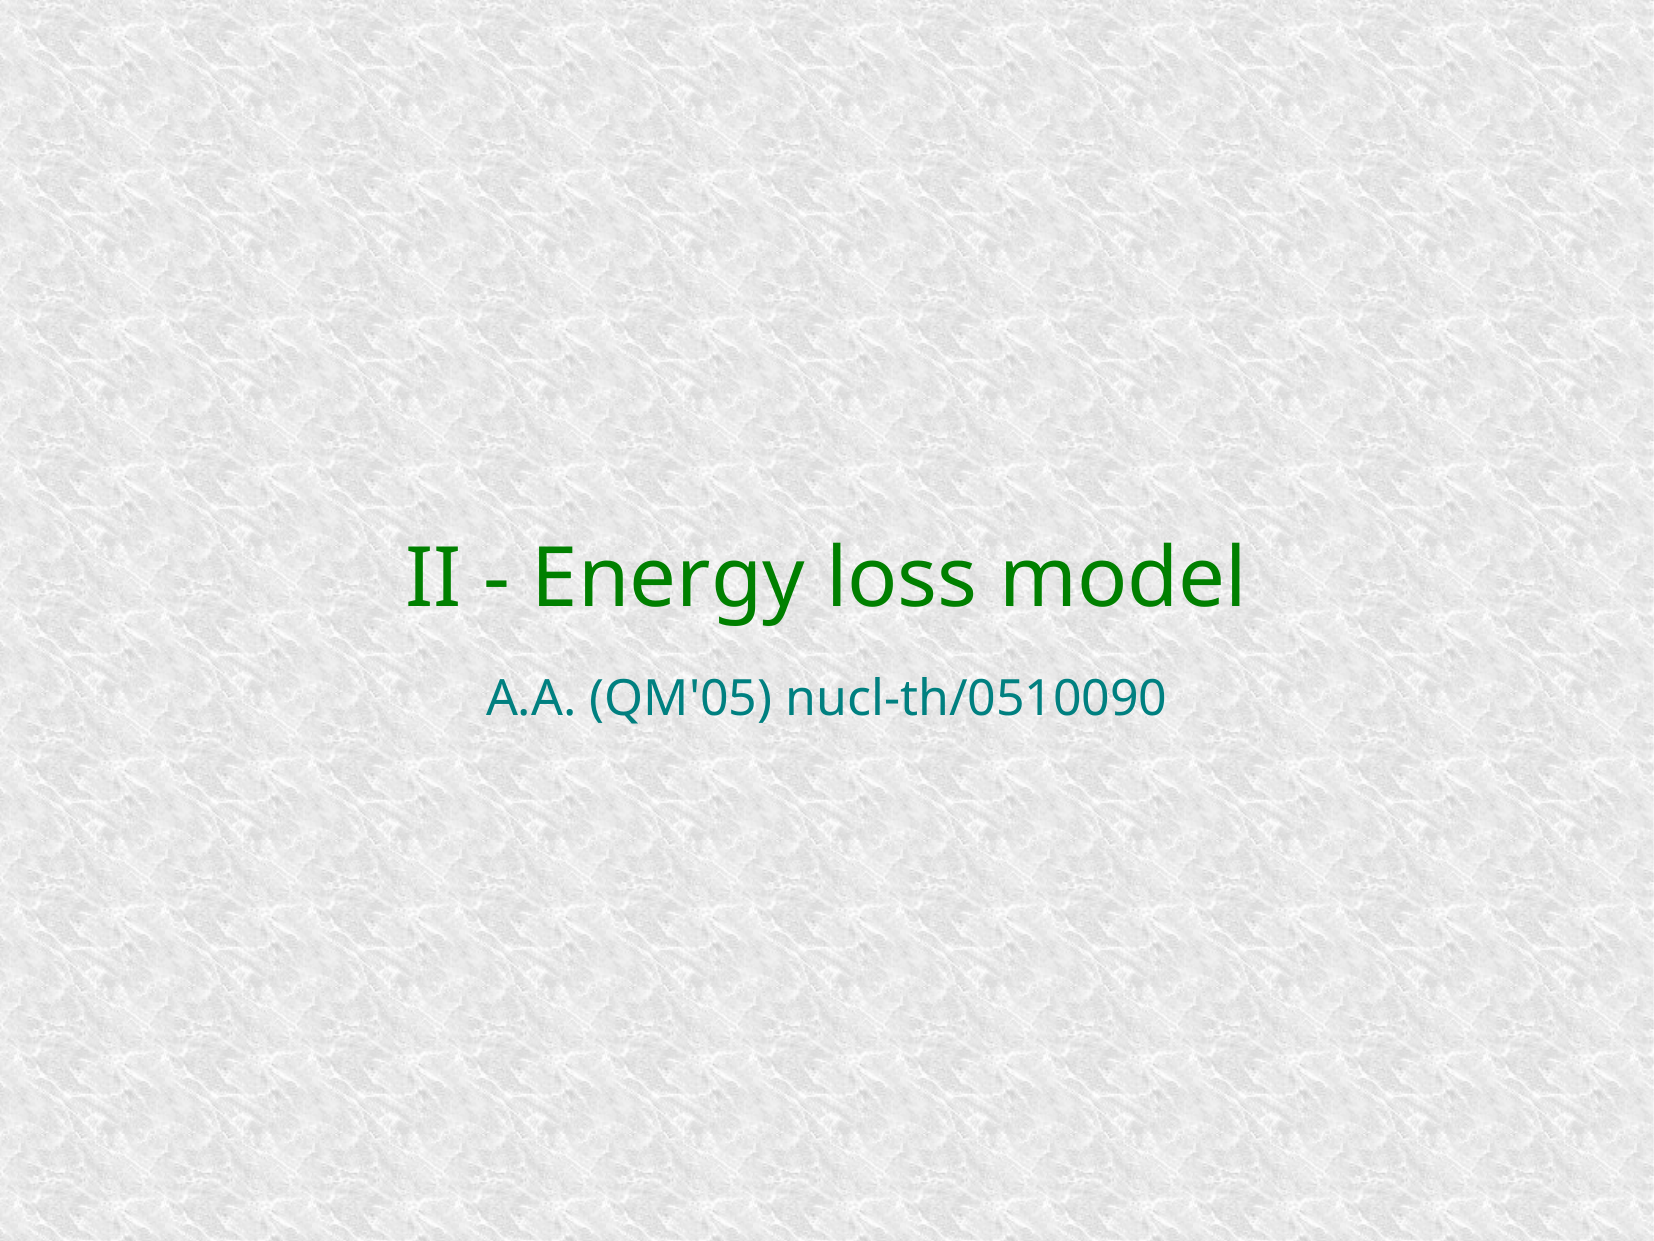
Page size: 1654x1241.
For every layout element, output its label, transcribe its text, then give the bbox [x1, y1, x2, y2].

text_box II - Energy loss model [53, 510, 1600, 669]
text_box A.A. (QM'05) nucl-th/0510090 [456, 654, 1198, 730]
picture [0, 0, 1654, 1241]
